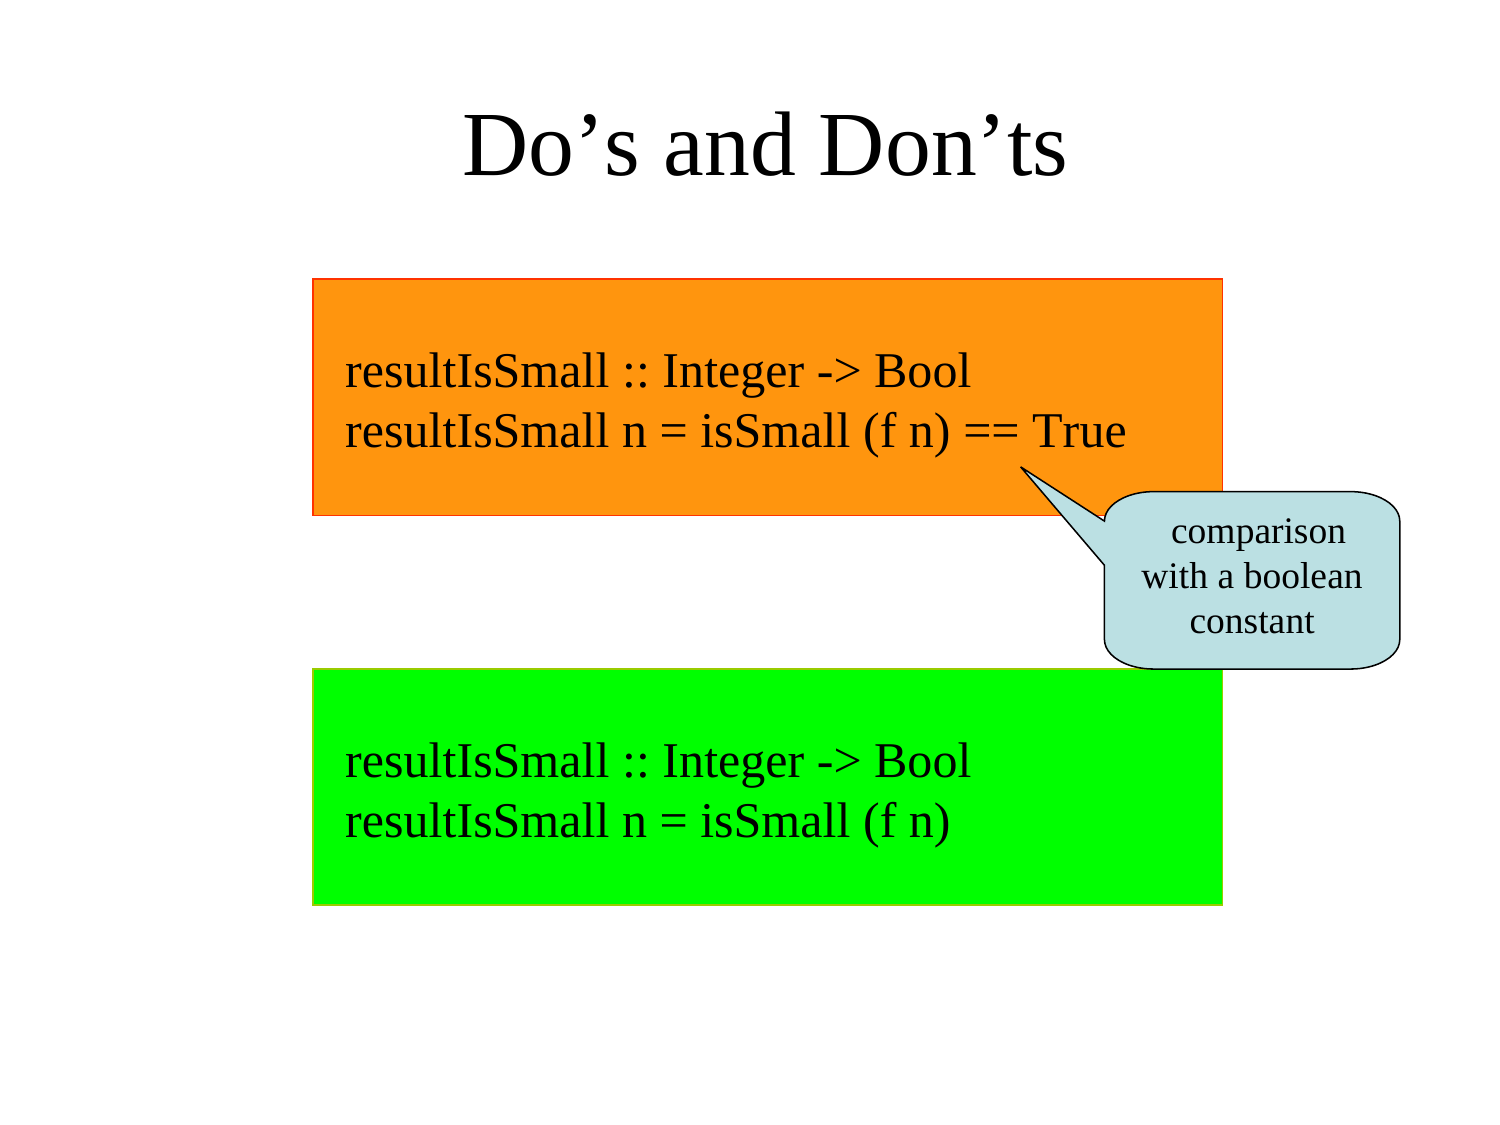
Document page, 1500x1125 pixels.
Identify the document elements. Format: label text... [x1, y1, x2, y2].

text_box resultIsSmall :: Integer -> Bool resultIsSmall n = isSmall (f n) == True [312, 278, 1223, 516]
text_box resultIsSmall :: Integer -> Bool resultIsSmall n = isSmall (f n) [312, 668, 1223, 906]
title Do’s and Don’ts [75, 45, 1426, 233]
text_box comparison with a boolean constant [1020, 466, 1400, 670]
